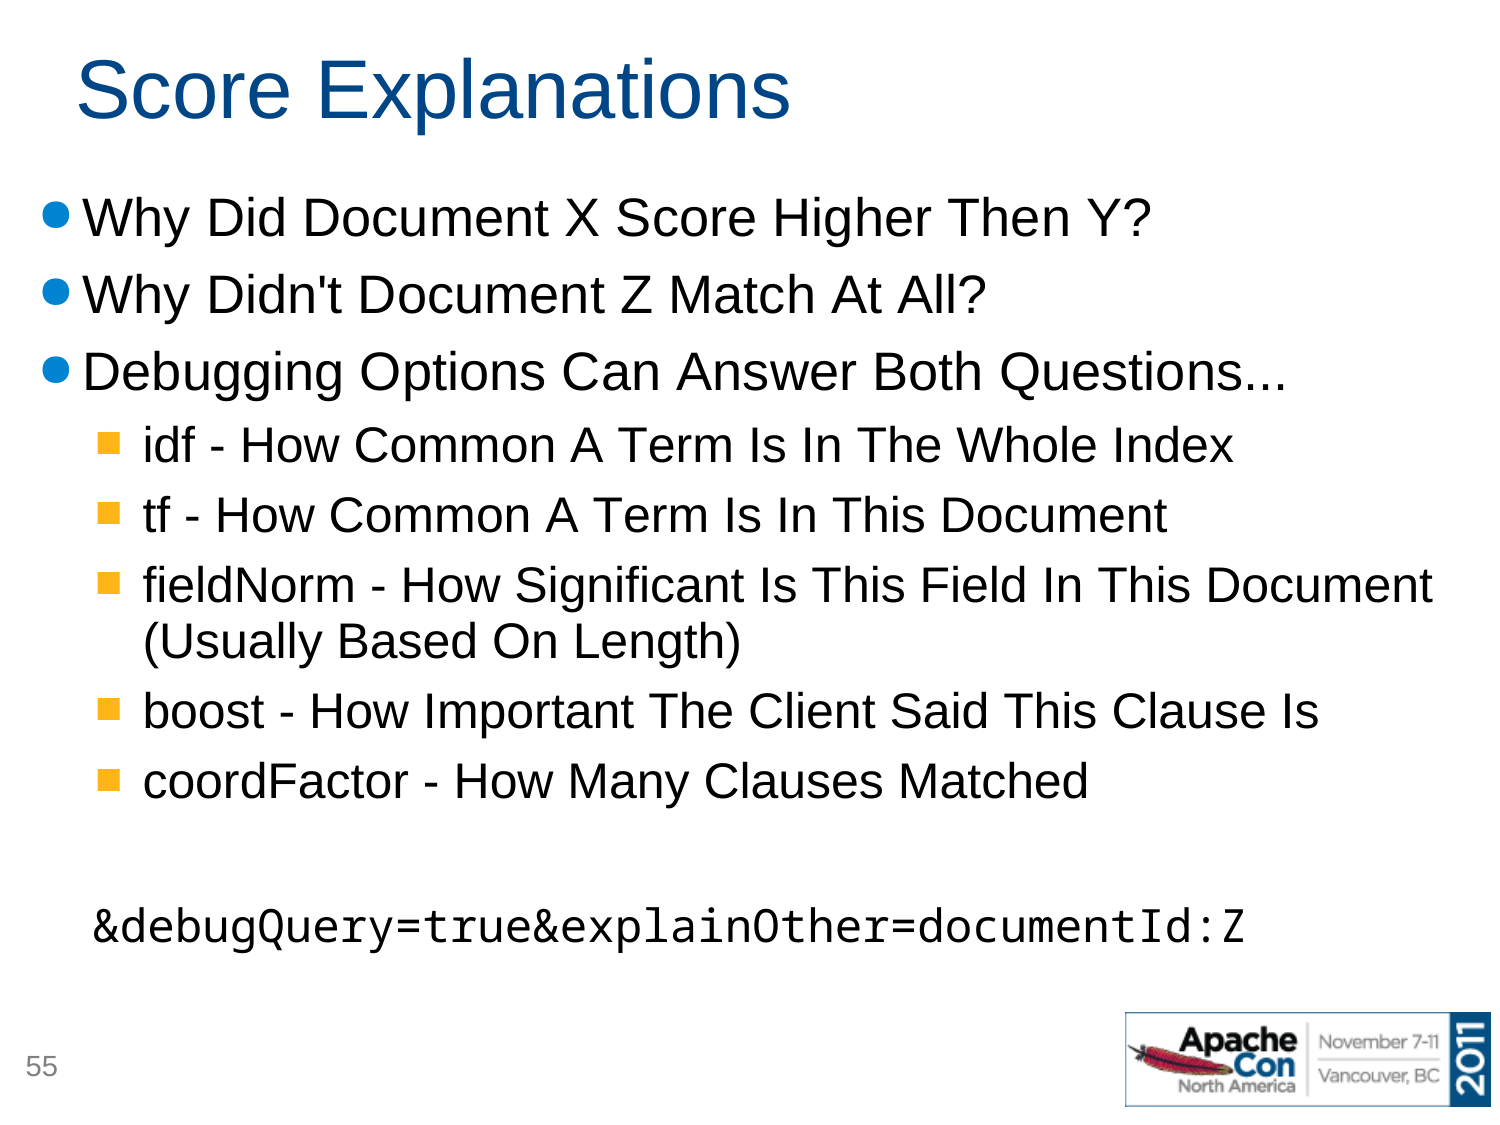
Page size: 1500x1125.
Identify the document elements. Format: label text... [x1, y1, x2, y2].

list Why Did Document X Score Higher Then Y? Why Didn't Document Z Match At All? Debugging Options Can Answer Both Questions... idf - How Common A Term Is In The Whole Index tf - How Common A Term Is In This Document fieldNorm - How Significant Is This Field In This Document (Usually Based On Length) boost - How Important The Client Said This Clause Is coordFactor - How Many Clauses Matched &debugQuery=true&explainOther=documentId:Z [37, 187, 1463, 1007]
picture [1125, 1012, 1491, 1107]
title Score Explanations [75, 0, 1425, 181]
